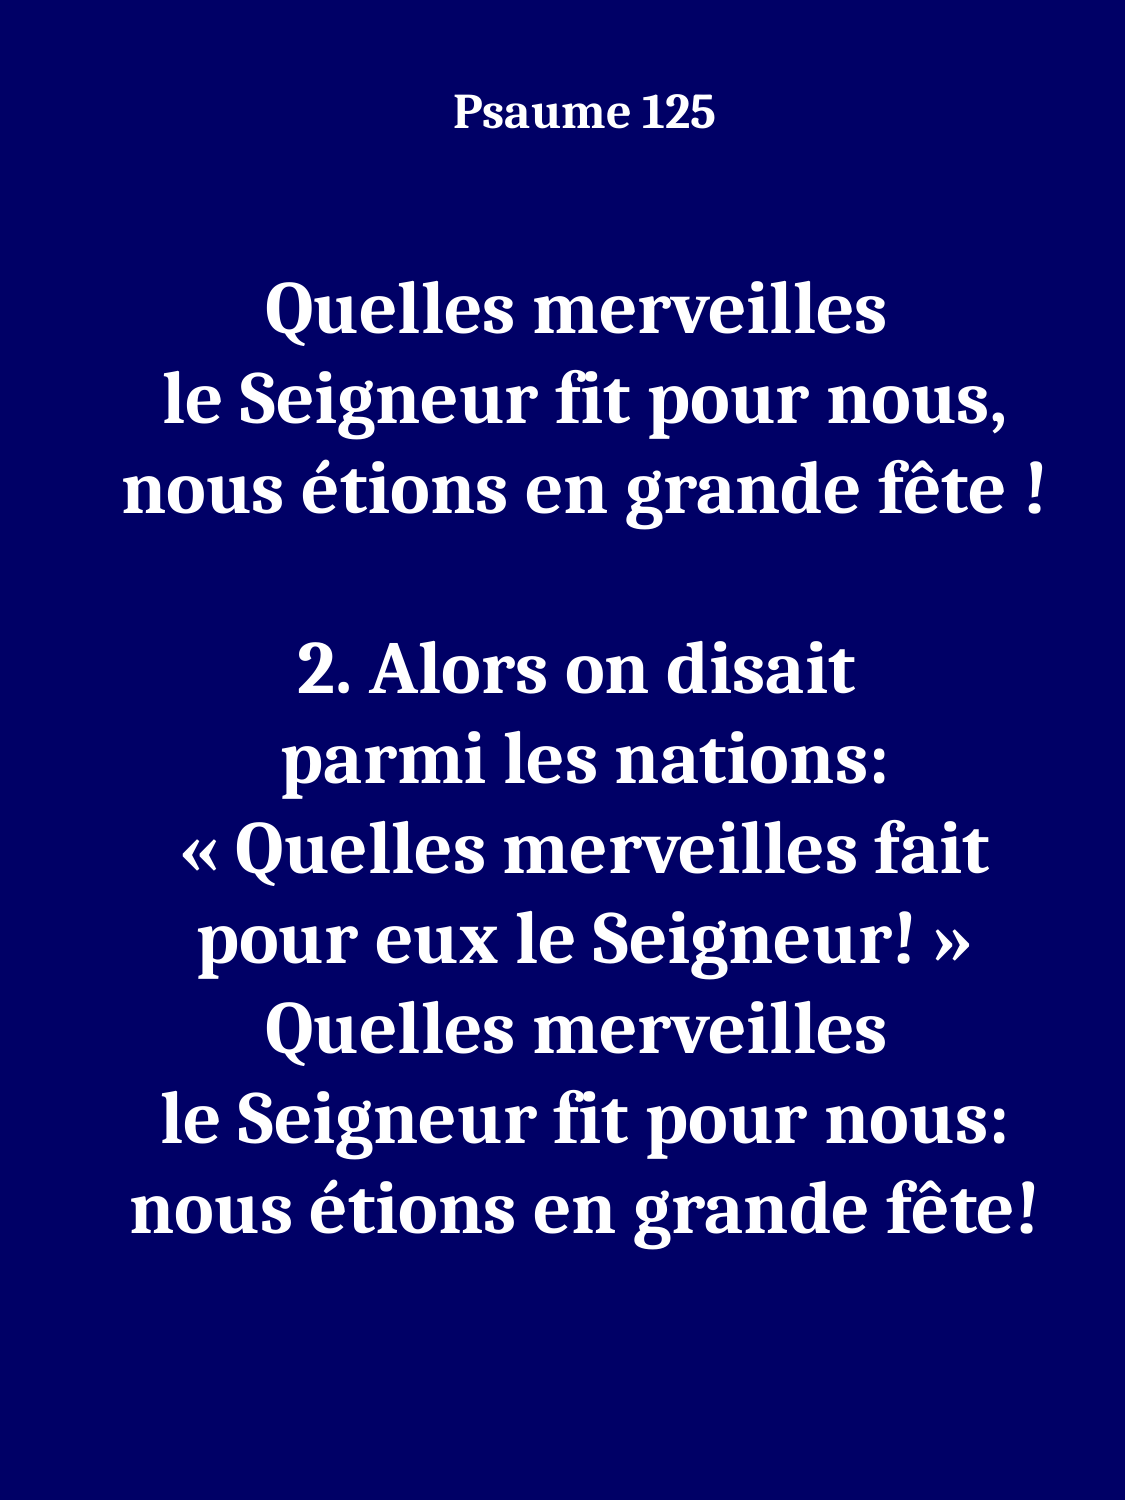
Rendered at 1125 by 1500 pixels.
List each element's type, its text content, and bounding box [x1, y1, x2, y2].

text_box Psaume 125 Quelles merveilles le Seigneur fit pour nous, nous étions en grande fête ! 2. Alors on disait parmi les nations: « Quelles merveilles fait pour eux le Seigneur! » Quelles merveilles le Seigneur fit pour nous: nous étions en grande fête! [72, 70, 1099, 1430]
